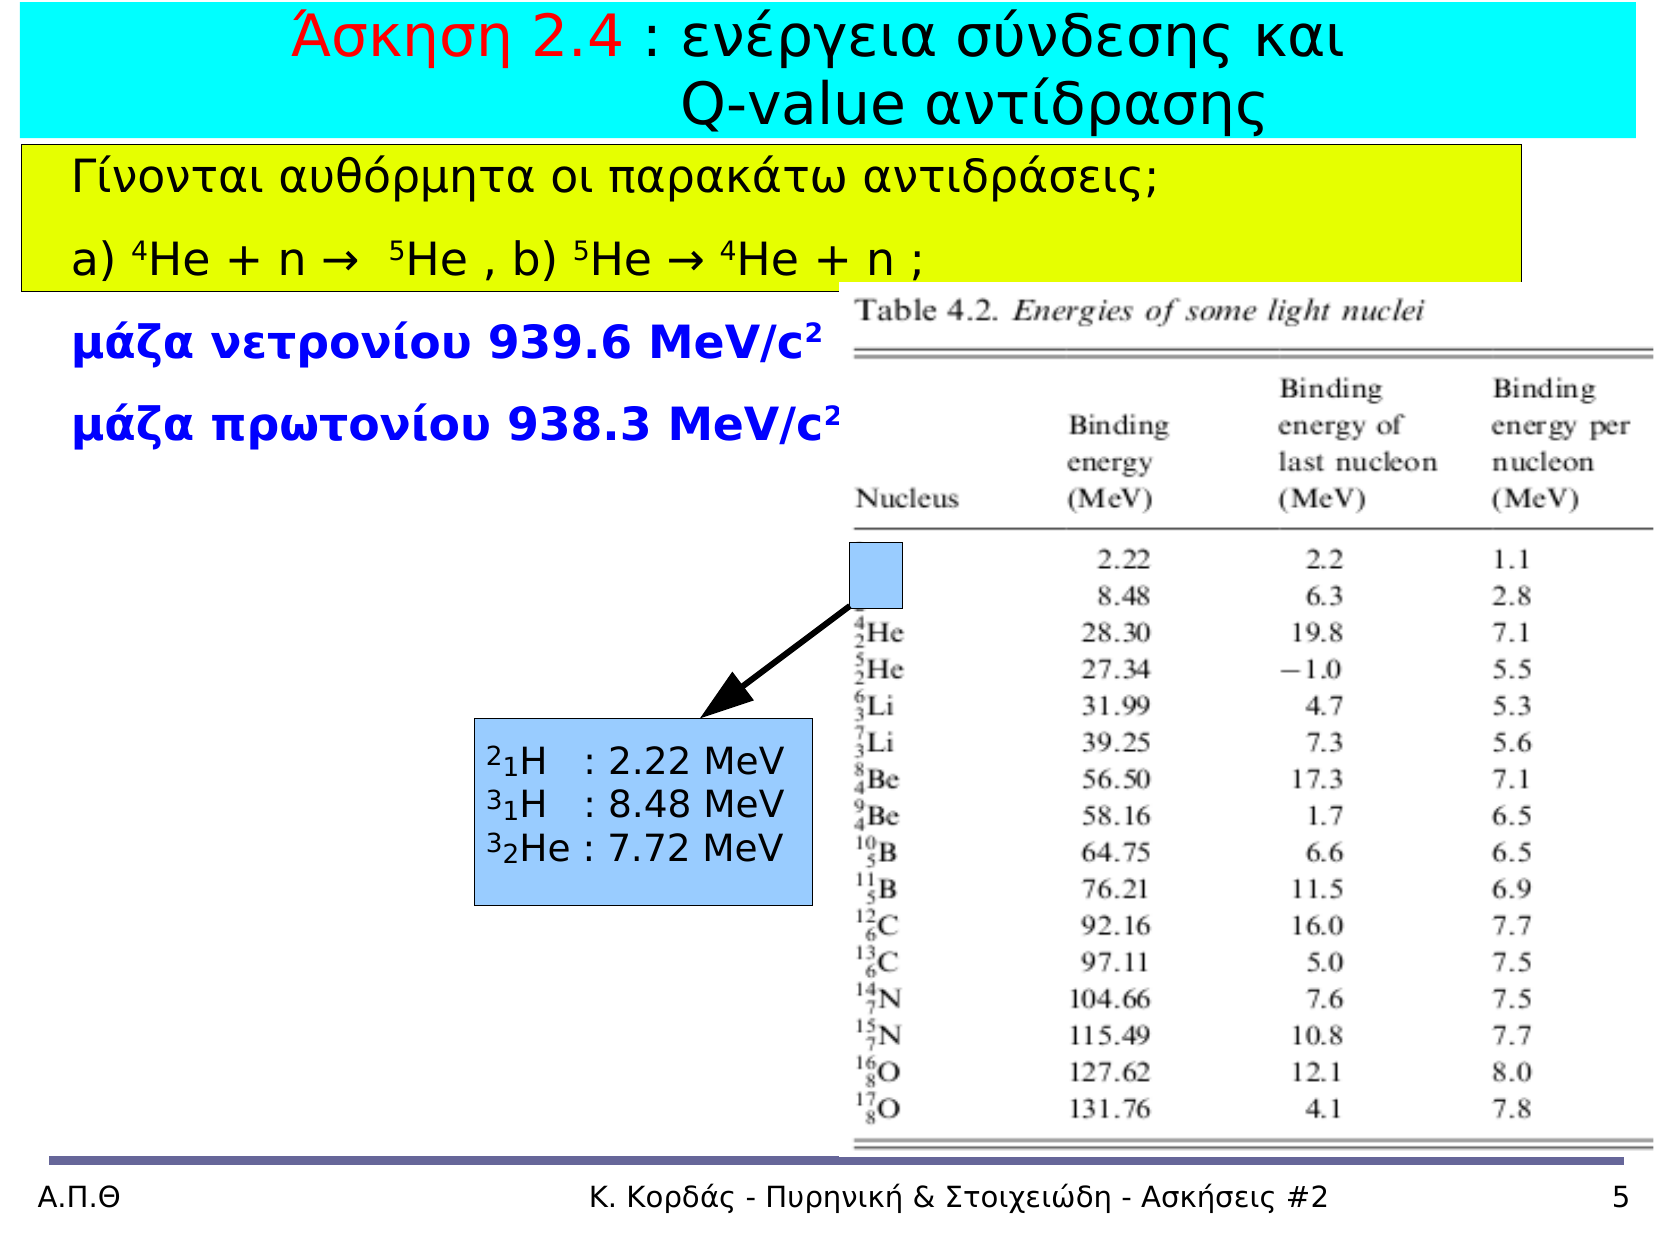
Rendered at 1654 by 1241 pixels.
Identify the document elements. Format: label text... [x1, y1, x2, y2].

text_box [849, 542, 903, 609]
picture [839, 282, 1654, 1157]
text_box 21H : 2.22 MeV 31H : 8.48 MeV 32He : 7.72 MeV [471, 732, 800, 906]
text_box [21, 144, 1522, 282]
list Γίνονται αυθόρμητα οι παρακάτω αντιδράσεις; a) 4Ηe + n → 5Ηe , b) 5Ηe → 4Ηe + n ; μάζα νετρονίου 939.6 MeV/c2 μάζα πρωτονίου 938.3 MeV/c2 [0, 150, 1489, 1112]
text_box [474, 718, 813, 906]
title Άσκηση 2.4 : ενέργεια σύνδεσης και Q-value αντίδρασης [19, 2, 1636, 139]
